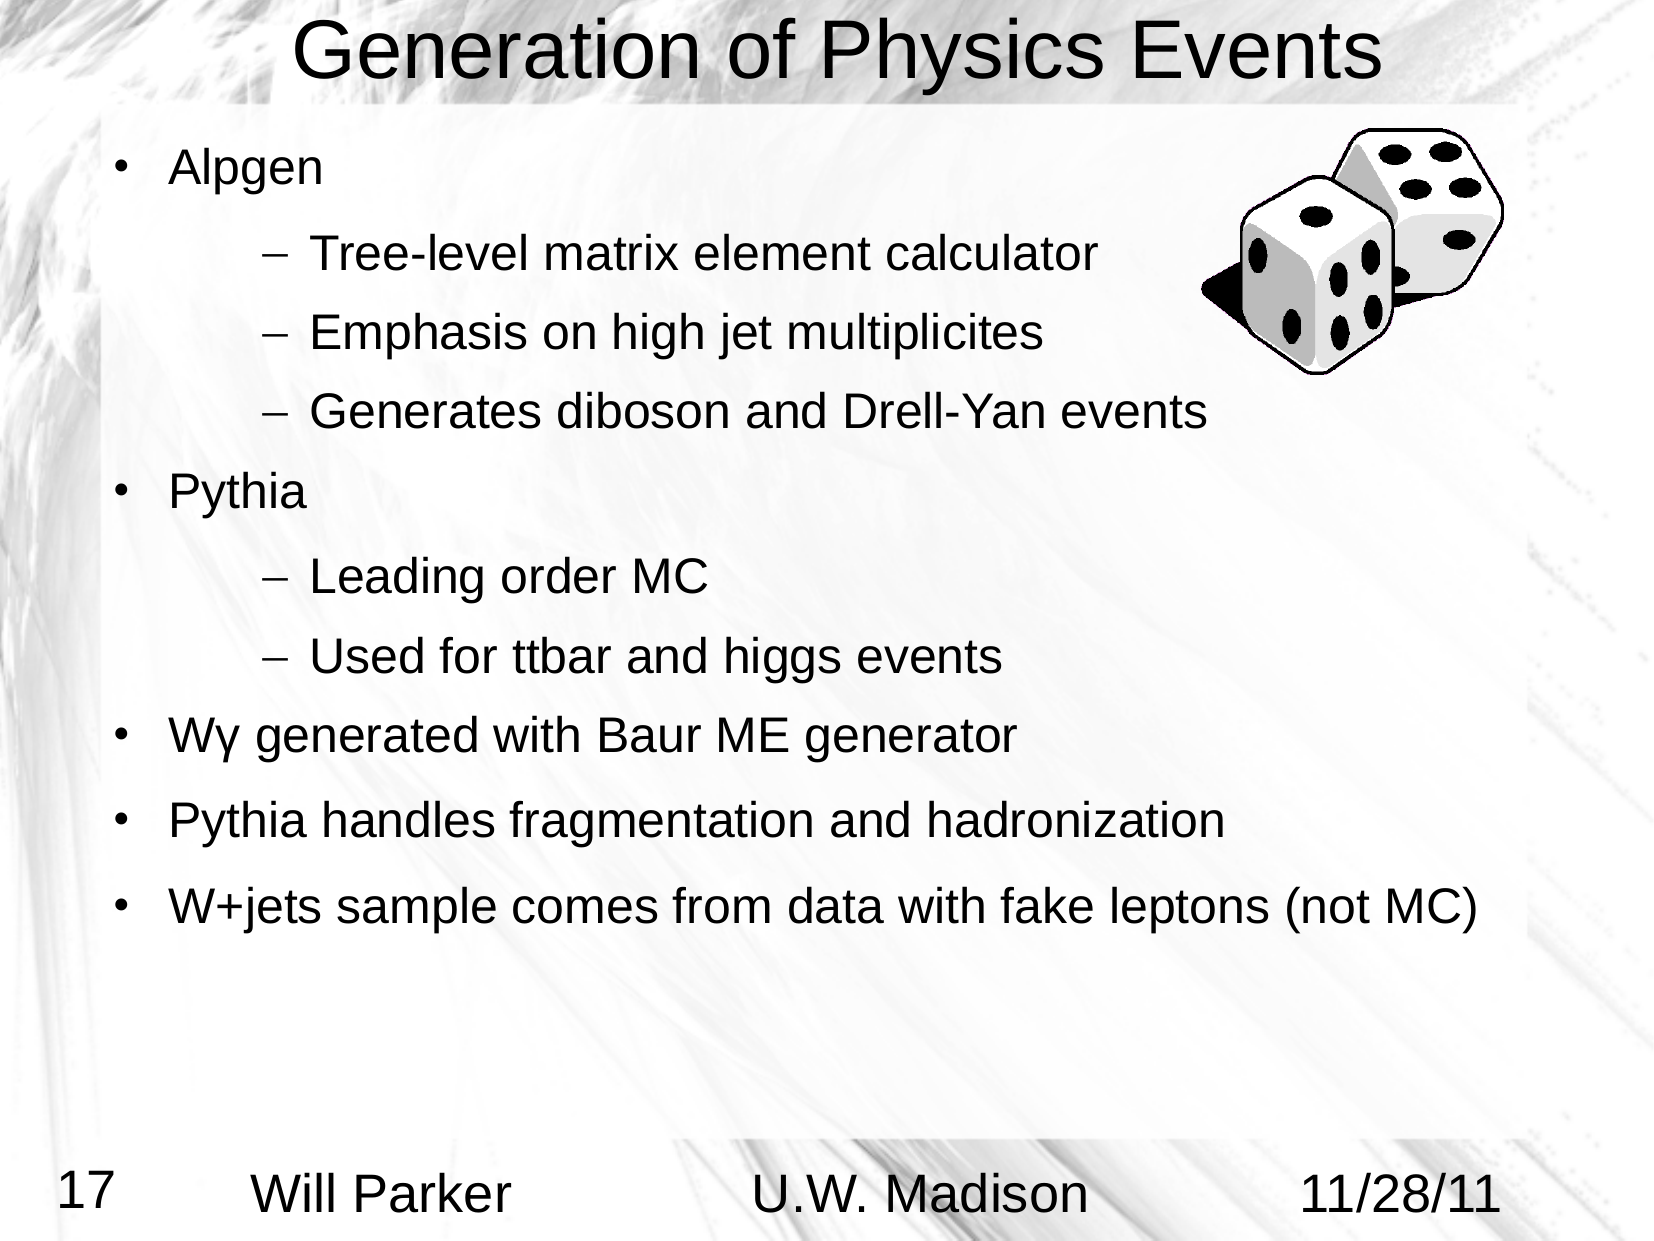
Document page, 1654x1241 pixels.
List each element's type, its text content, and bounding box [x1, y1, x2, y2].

list 17 [0, 1155, 151, 1241]
list Alpgen Tree-level matrix element calculator Emphasis on high jet multiplicites Generates diboson and Drell-Yan events Pythia Leading order MC Used for ttbar and higgs events Wγ generated with Baur ME generator Pythia handles fragmentation and hadronization W+jets sample comes from data with fake leptons (not MC) [112, 135, 1528, 1021]
picture [0, 0, 1654, 1241]
title Generation of Physics Events [11, 0, 1654, 132]
text_box Will Parker U.W. Madison 11/28/11 [151, 1160, 1566, 1241]
